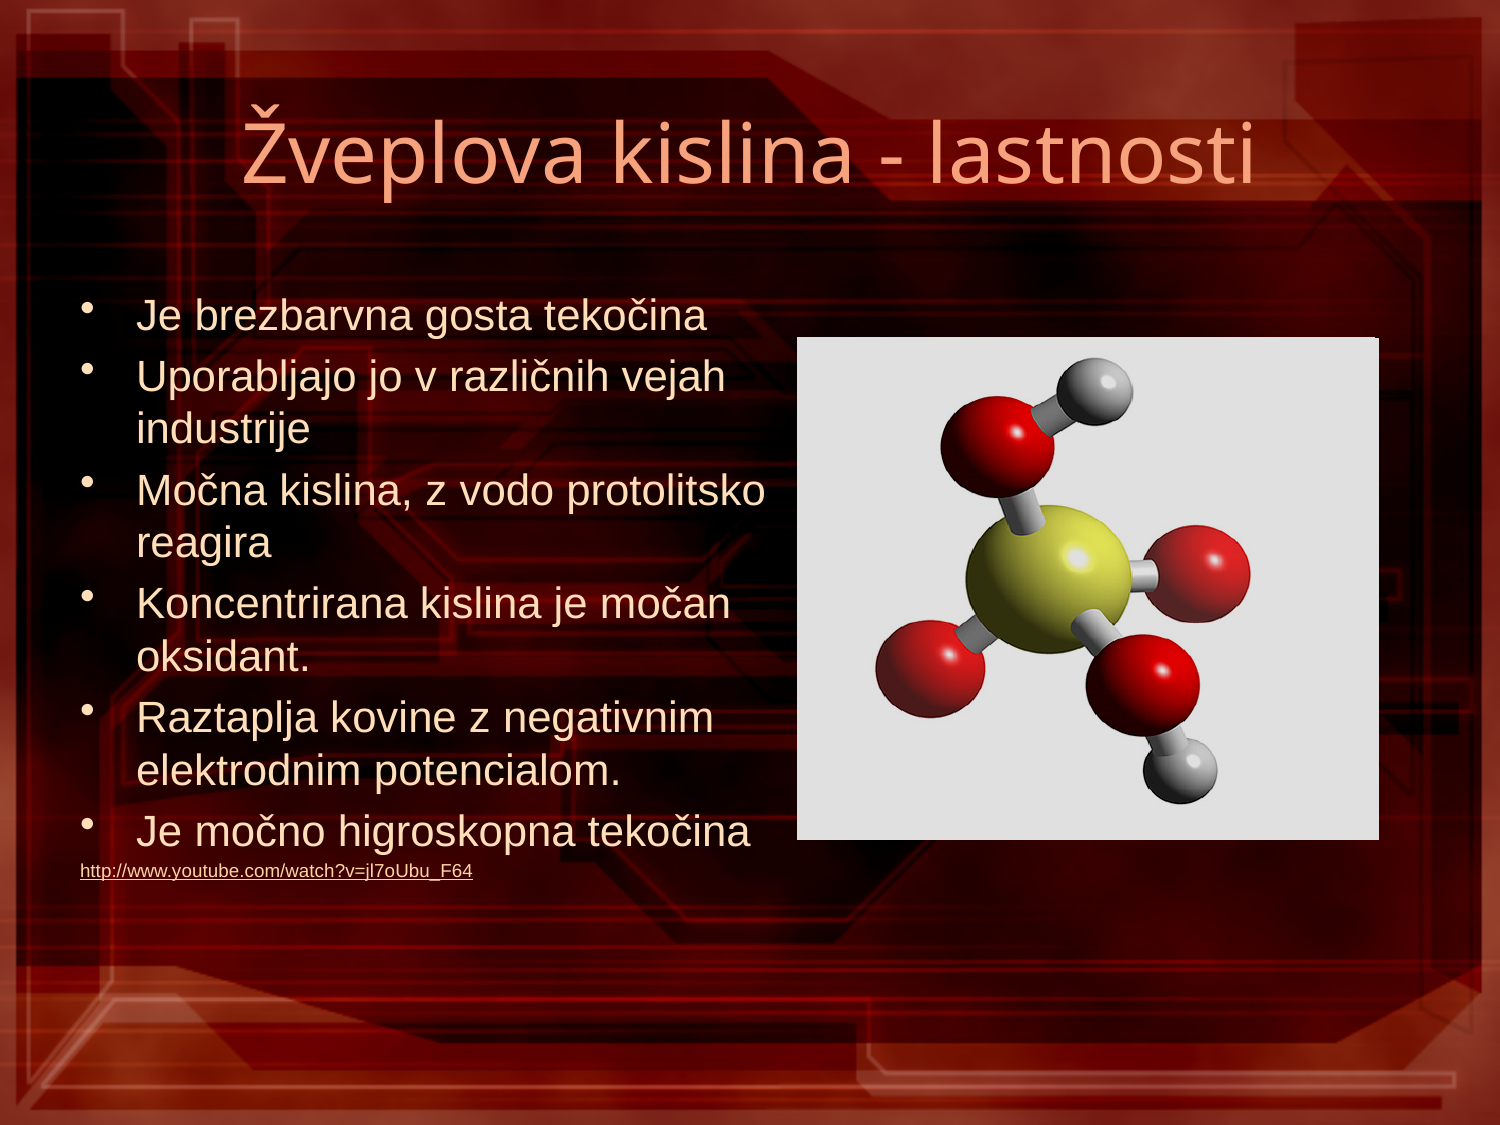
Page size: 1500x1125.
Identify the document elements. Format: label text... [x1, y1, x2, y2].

list Je brezbarvna gosta tekočina Uporabljajo jo v različnih vejah industrije Močna kislina, z vodo protolitsko reagira Koncentrirana kislina je močan oksidant. Raztaplja kovine z negativnim elektrodnim potencialom. Je močno higroskopna tekočina http://www.youtube.com/watch?v=jl7oUbu_F64 [64, 278, 786, 1017]
title Žveplova kislina - lastnosti [62, 42, 1438, 258]
picture [0, 0, 1500, 1125]
